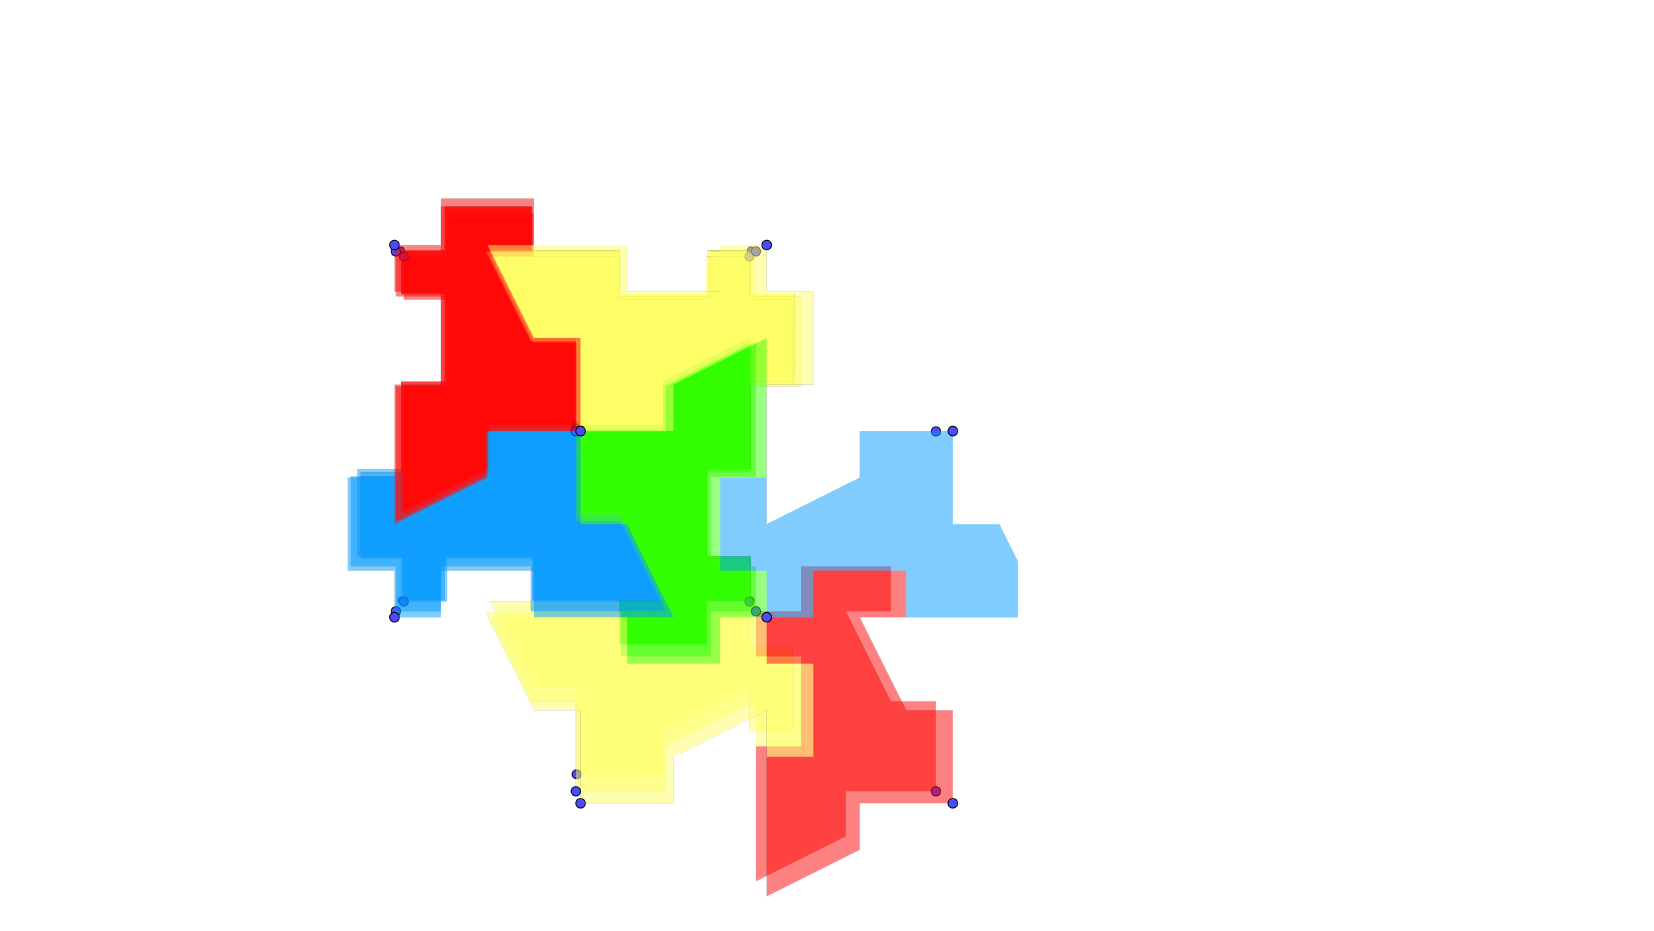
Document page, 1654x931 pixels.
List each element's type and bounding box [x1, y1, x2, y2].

picture [88, 47, 1018, 923]
